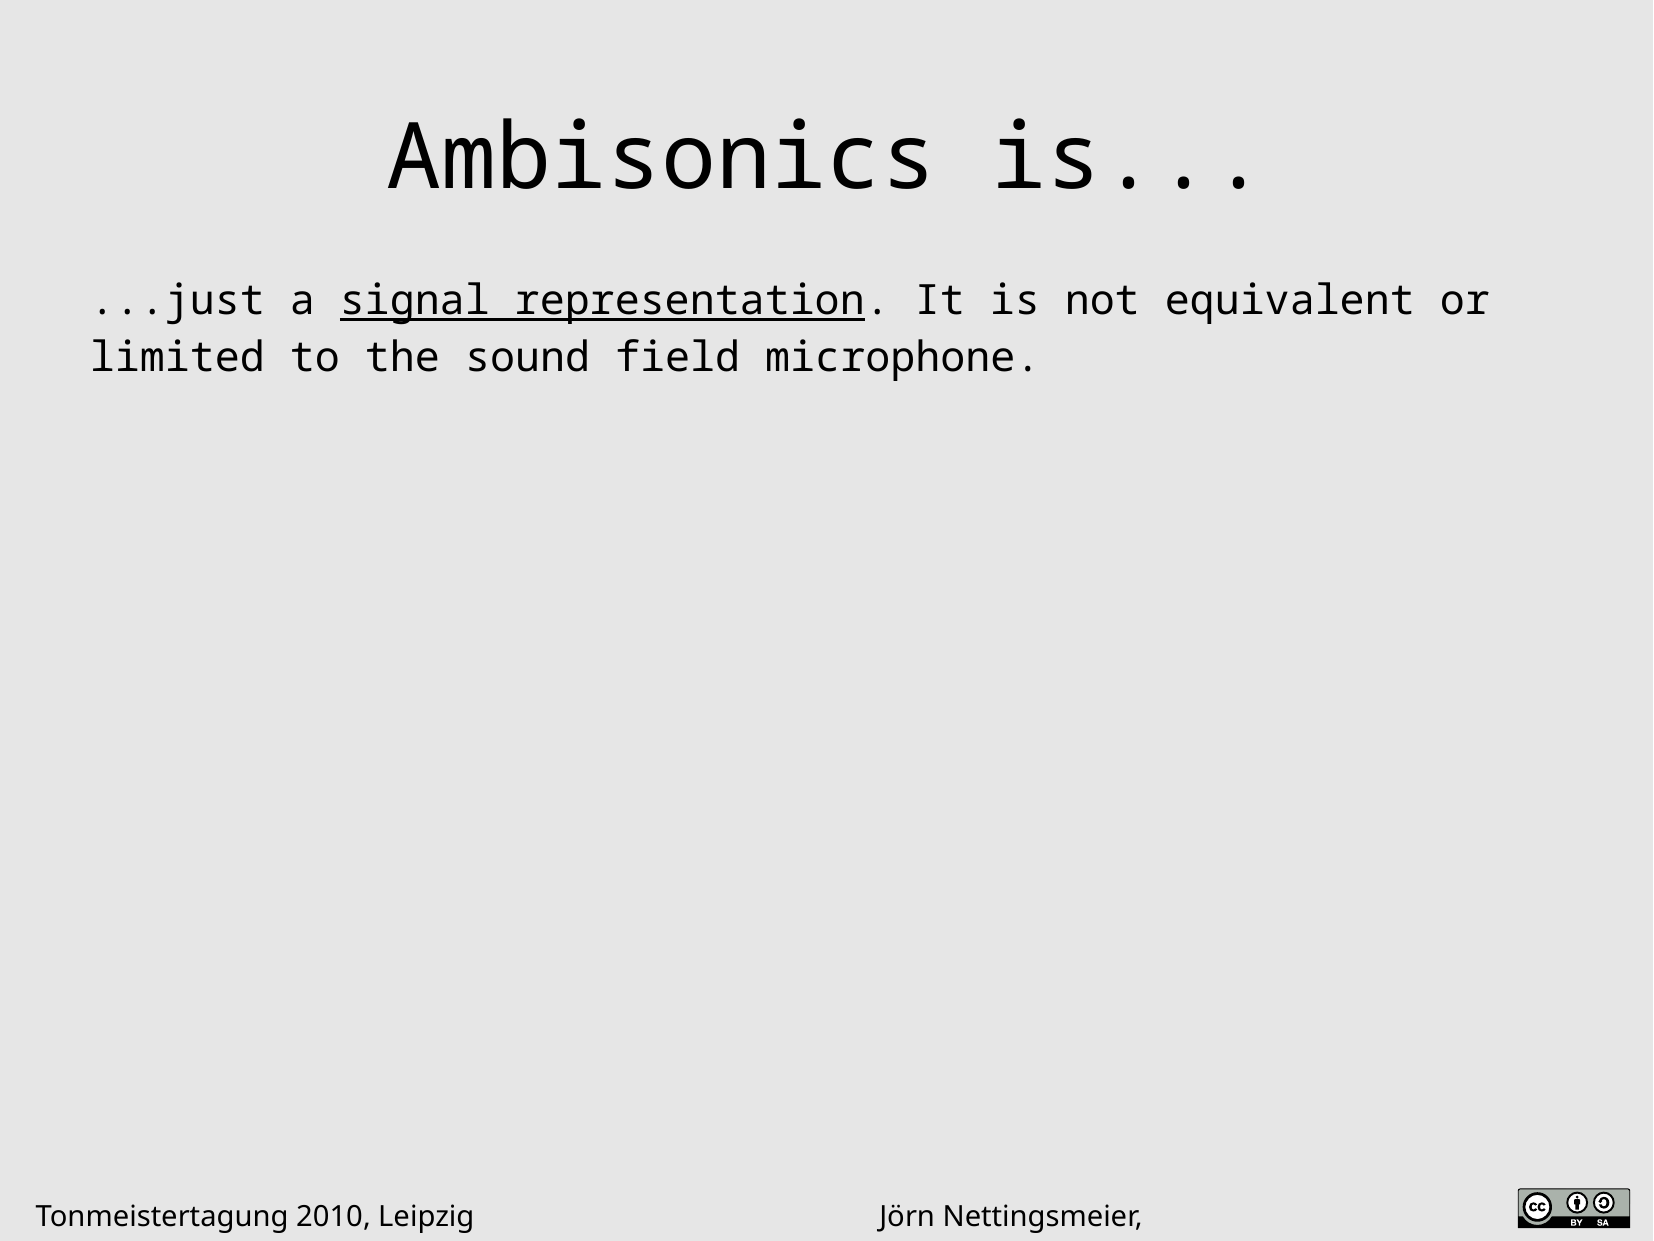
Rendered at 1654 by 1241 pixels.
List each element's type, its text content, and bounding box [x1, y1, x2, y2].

title Ambisonics is... [82, 49, 1571, 257]
text_box ...just a signal representation. It is not equivalent or limited to the sound field microphone. [75, 262, 1613, 472]
